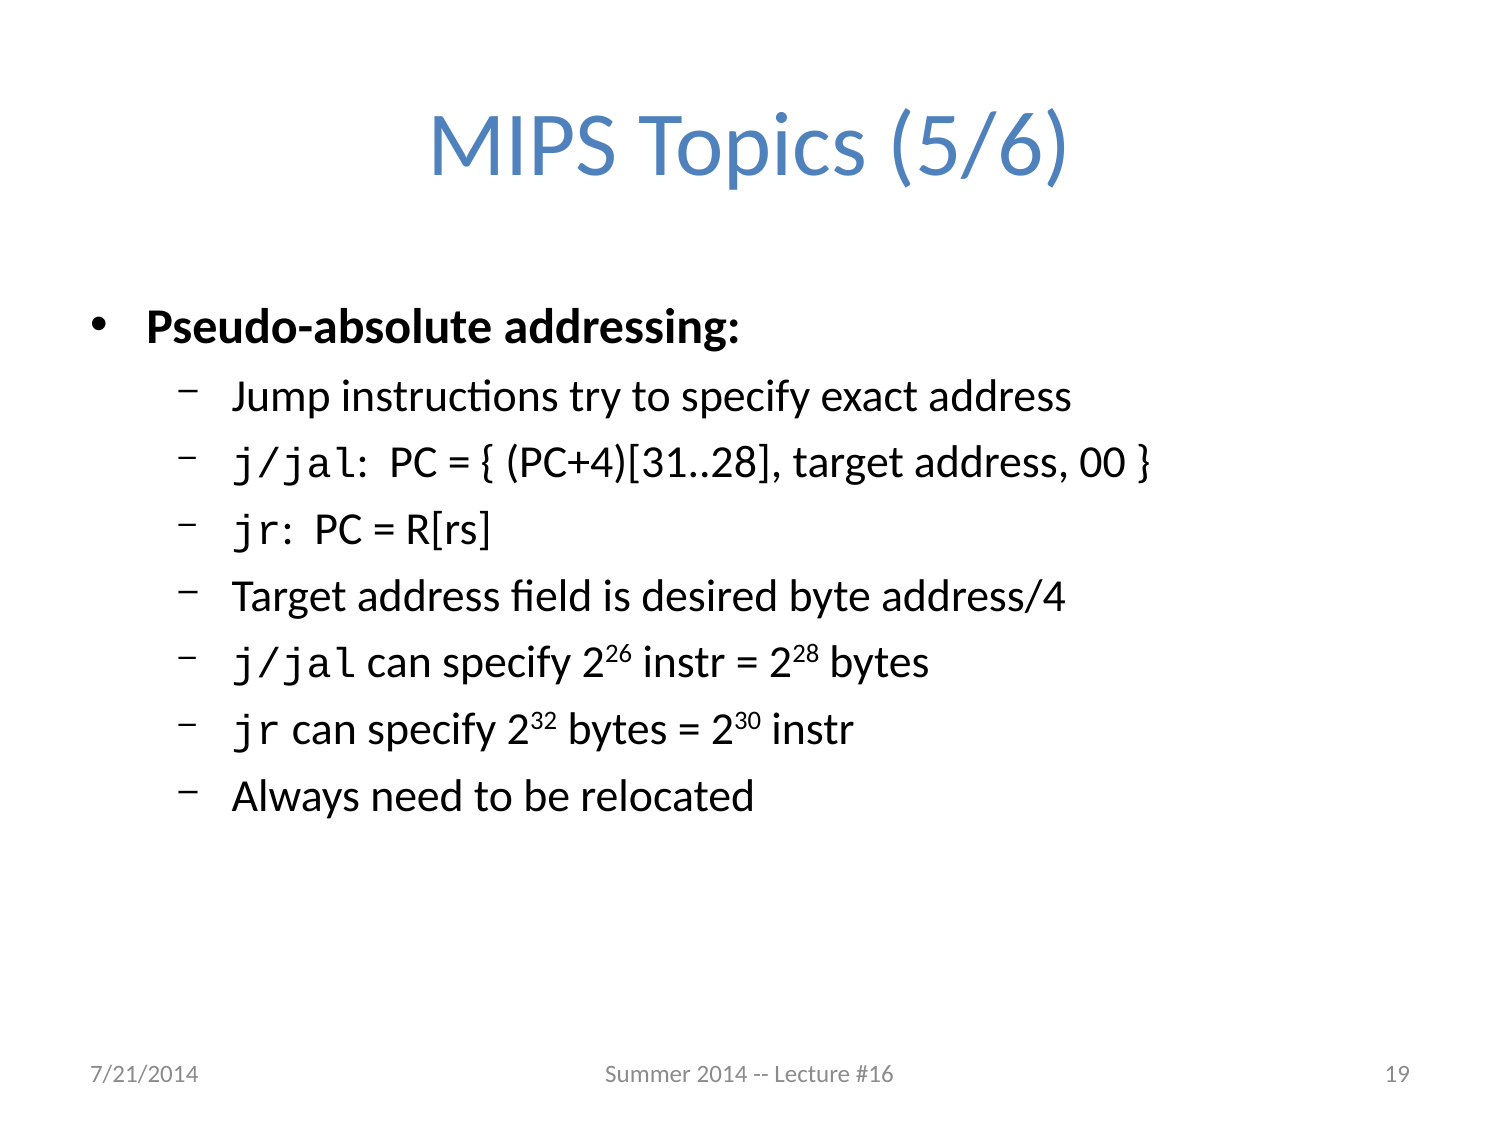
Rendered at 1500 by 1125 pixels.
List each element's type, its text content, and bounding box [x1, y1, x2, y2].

slide_number 7/21/2014 [75, 1042, 425, 1103]
footer Summer 2014 -- Lecture #16 [512, 1042, 988, 1103]
slide_number <number> [1074, 1042, 1425, 1103]
title MIPS Topics (5/6) [75, 45, 1425, 233]
list Pseudo-absolute addressing: Jump instructions try to specify exact address j/jal: PC = { (PC+4)[31..28], target address, 00 } jr: PC = R[rs] Target address field is desired byte address/4 j/jal can specify 226 instr = 228 bytes jr can specify 232 bytes = 230 instr Always need to be relocated [75, 286, 1425, 1097]
